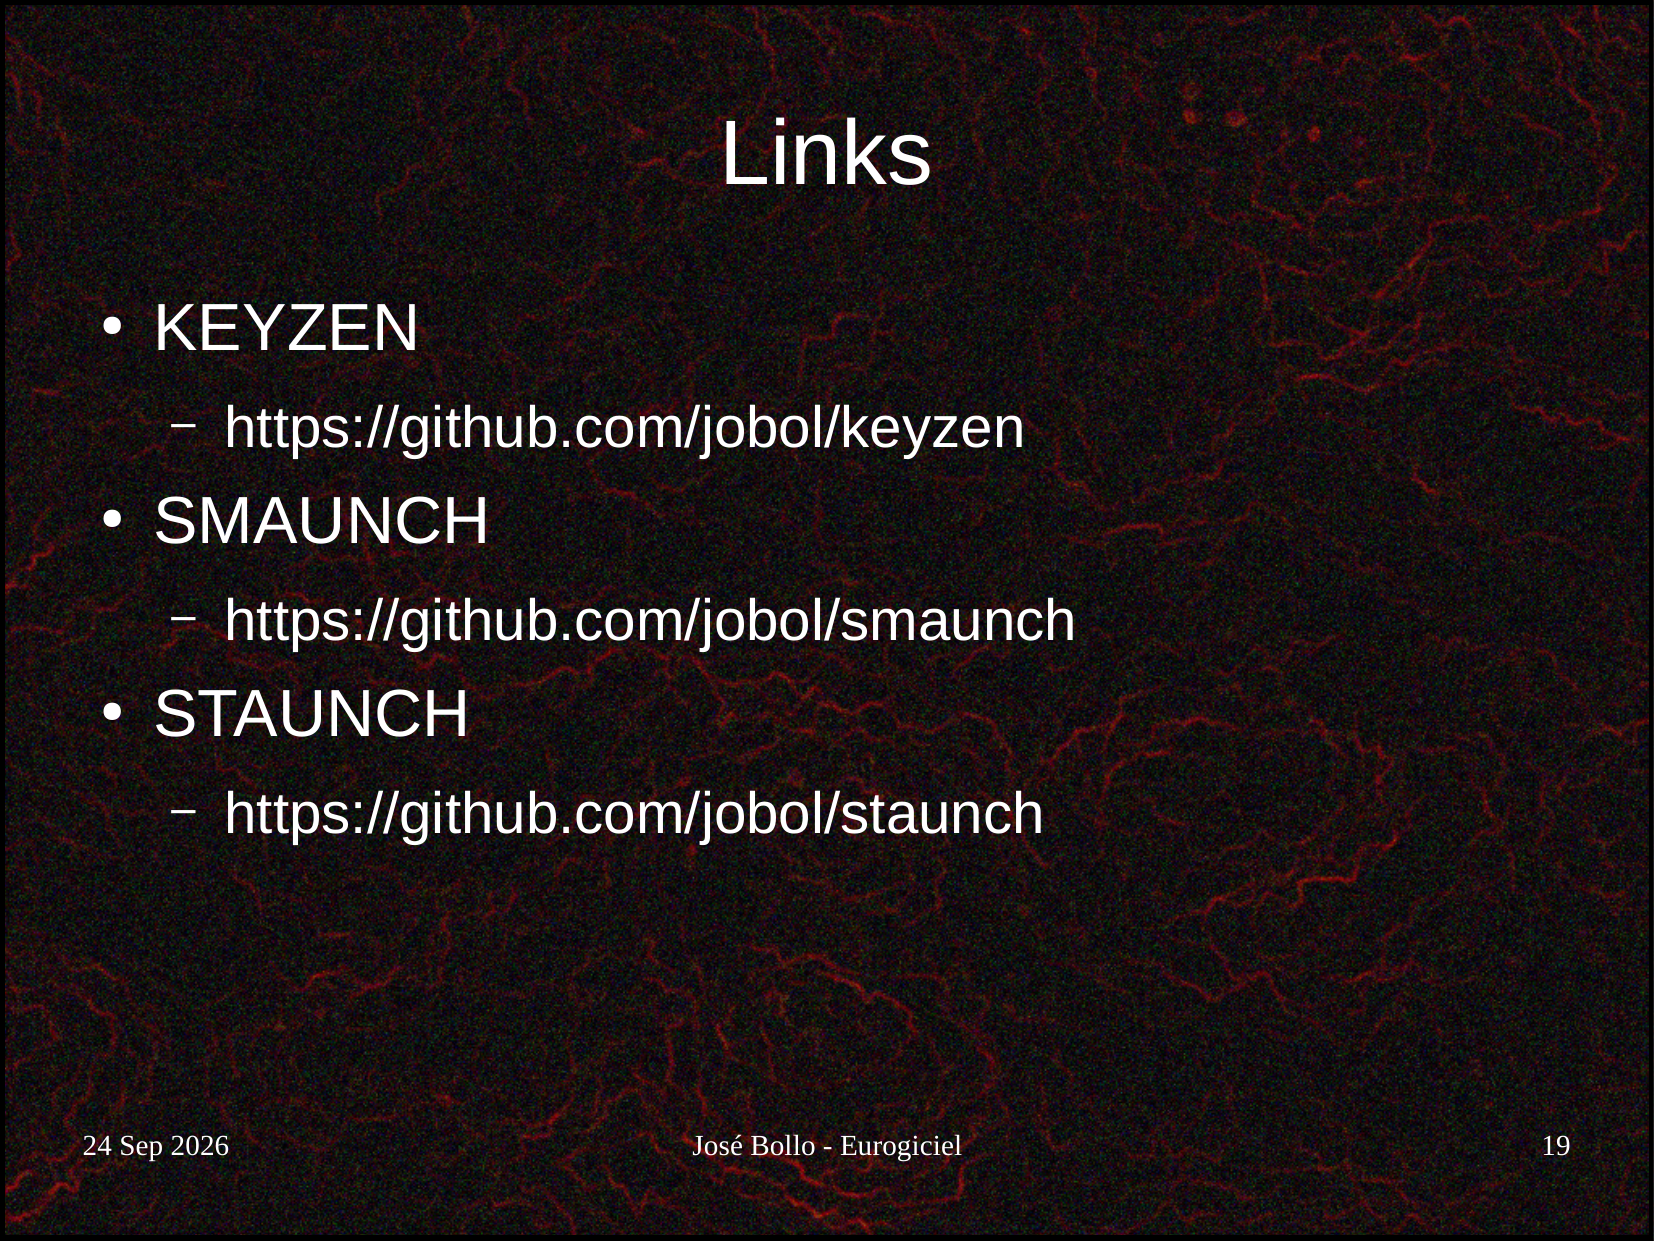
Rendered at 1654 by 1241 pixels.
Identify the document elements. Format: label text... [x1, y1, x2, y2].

picture [5, 5, 1649, 1235]
title Links [82, 49, 1571, 257]
list KEYZEN https://github.com/jobol/keyzen SMAUNCH https://github.com/jobol/smaunch STAUNCH https://github.com/jobol/staunch [82, 290, 1571, 1010]
